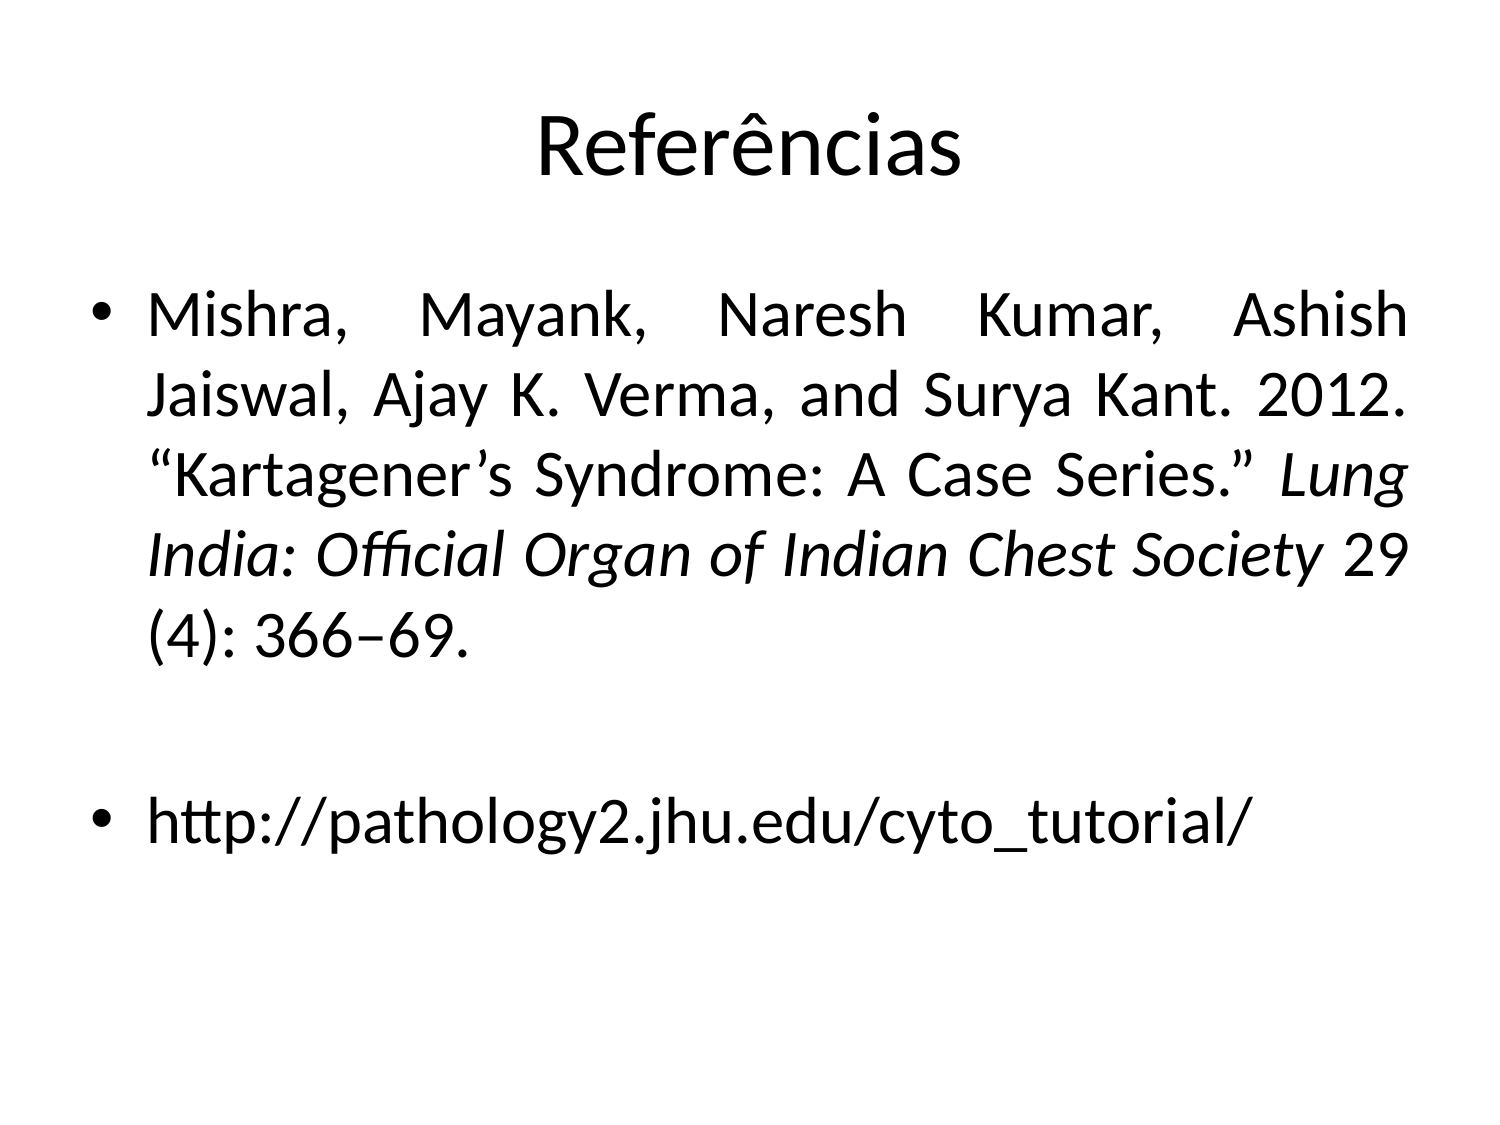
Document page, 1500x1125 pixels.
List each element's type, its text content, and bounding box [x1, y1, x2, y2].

title Referências [75, 45, 1425, 233]
list Mishra, Mayank, Naresh Kumar, Ashish Jaiswal, Ajay K. Verma, and Surya Kant. 2012. “Kartagener’s Syndrome: A Case Series.” Lung India: Official Organ of Indian Chest Society 29 (4): 366–69. http://pathology2.jhu.edu/cyto_tutorial/ [75, 262, 1425, 1005]
